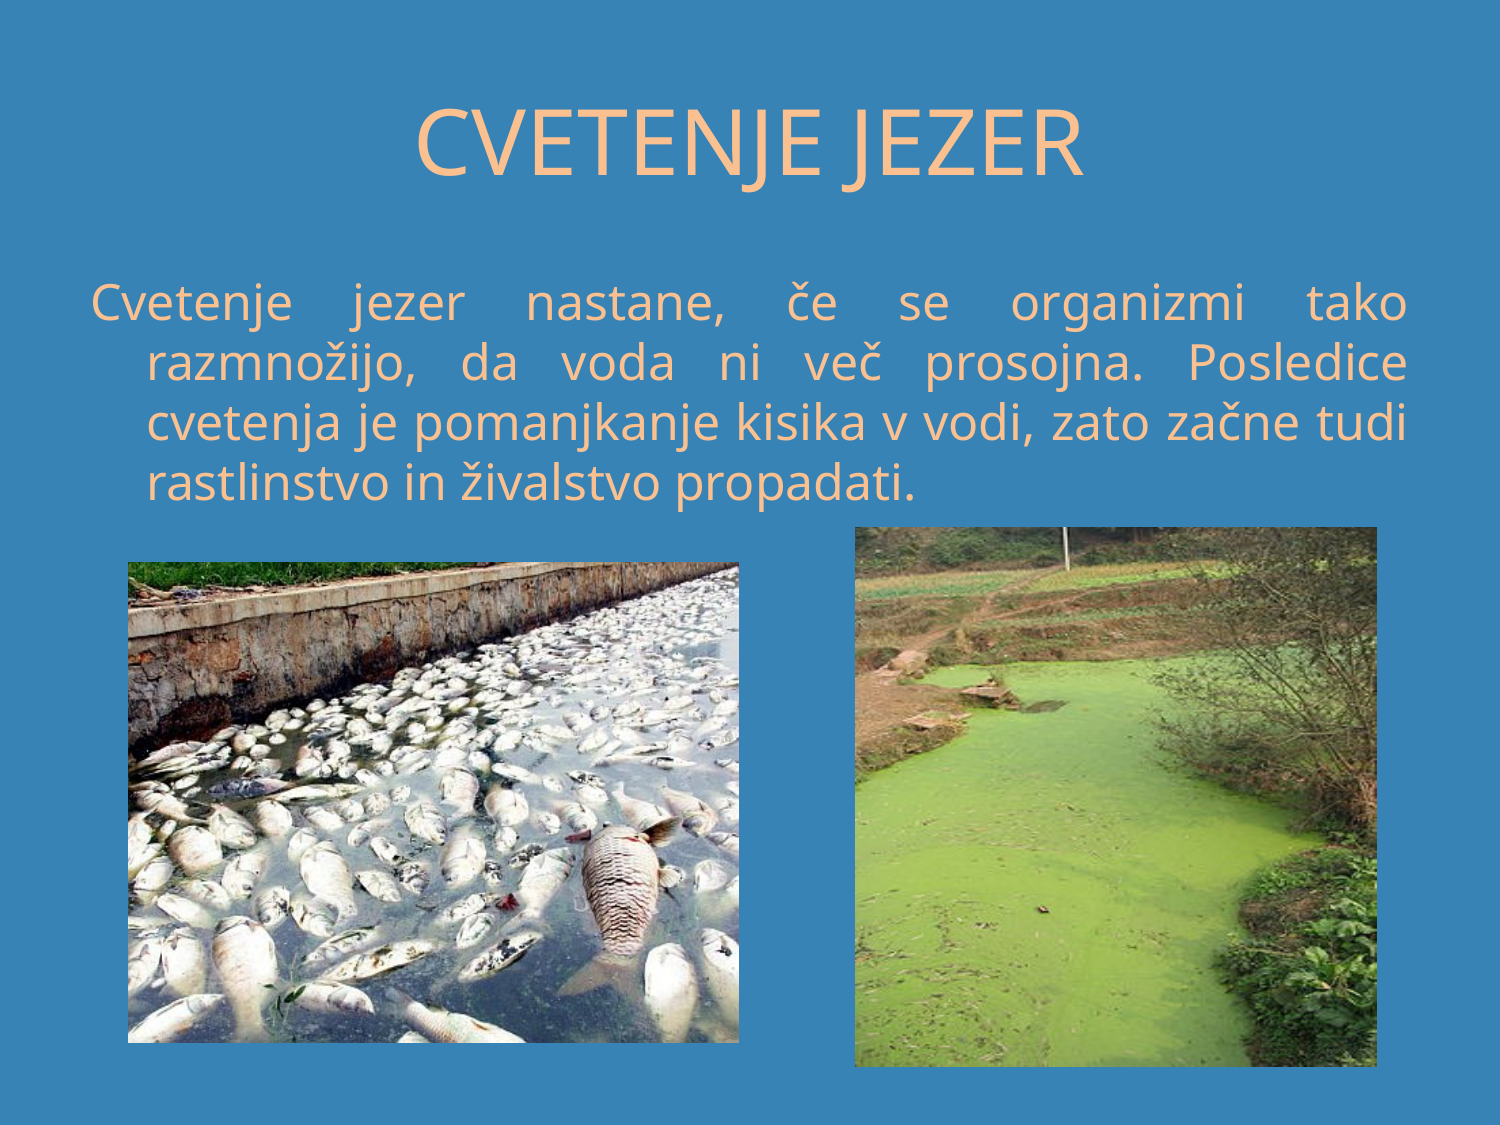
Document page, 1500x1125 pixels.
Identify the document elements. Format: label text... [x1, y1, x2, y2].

title CVETENJE JEZER [75, 45, 1425, 233]
picture [128, 562, 739, 1043]
picture [855, 527, 1377, 1067]
list Cvetenje jezer nastane, če se organizmi tako razmnožijo, da voda ni več prosojna. Posledice cvetenja je pomanjkanje kisika v vodi, zato začne tudi rastlinstvo in živalstvo propadati. [75, 262, 1425, 1005]
